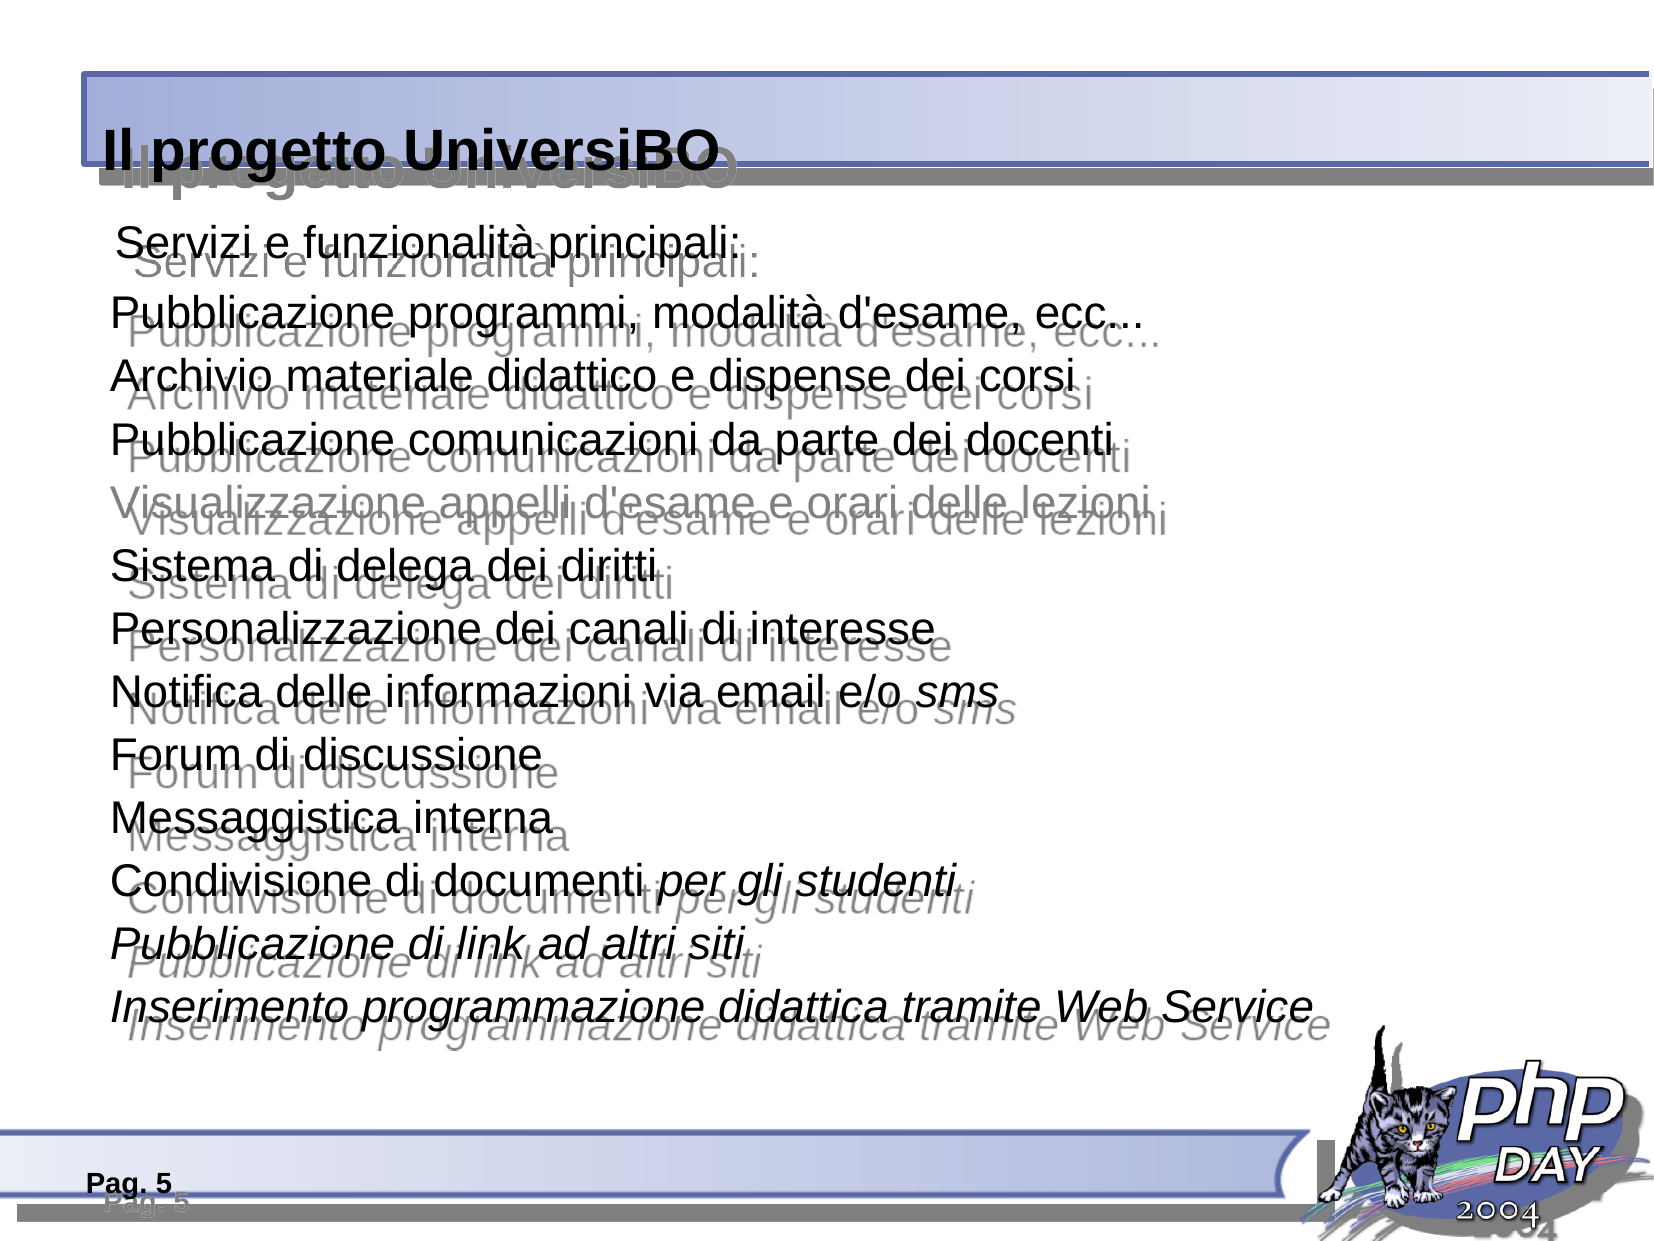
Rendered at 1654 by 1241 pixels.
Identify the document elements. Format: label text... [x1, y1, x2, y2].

text_box Servizi e funzionalità principali: [99, 217, 1620, 444]
picture [1313, 1033, 1323, 1037]
picture [0, 1025, 1652, 1233]
text_box Pubblicazione programmi, modalità d'esame, ecc... Archivio materiale didattico e dispense dei corsi Pubblicazione comunicazioni da parte dei docenti Visualizzazione appelli d'esame e orari delle lezioni Sistema di delega dei diritti Personalizzazione dei canali di interesse Notifica delle informazioni via email e/o sms Forum di discussione Messaggistica interna Condivisione di documenti per gli studenti Pubblicazione di link ad altri siti Inserimento programmazione didattica tramite Web Service [87, 287, 1510, 1033]
text_box Il progetto UniversiBO [102, 85, 1394, 155]
picture [126, 1180, 133, 1190]
picture [110, 1195, 117, 1201]
